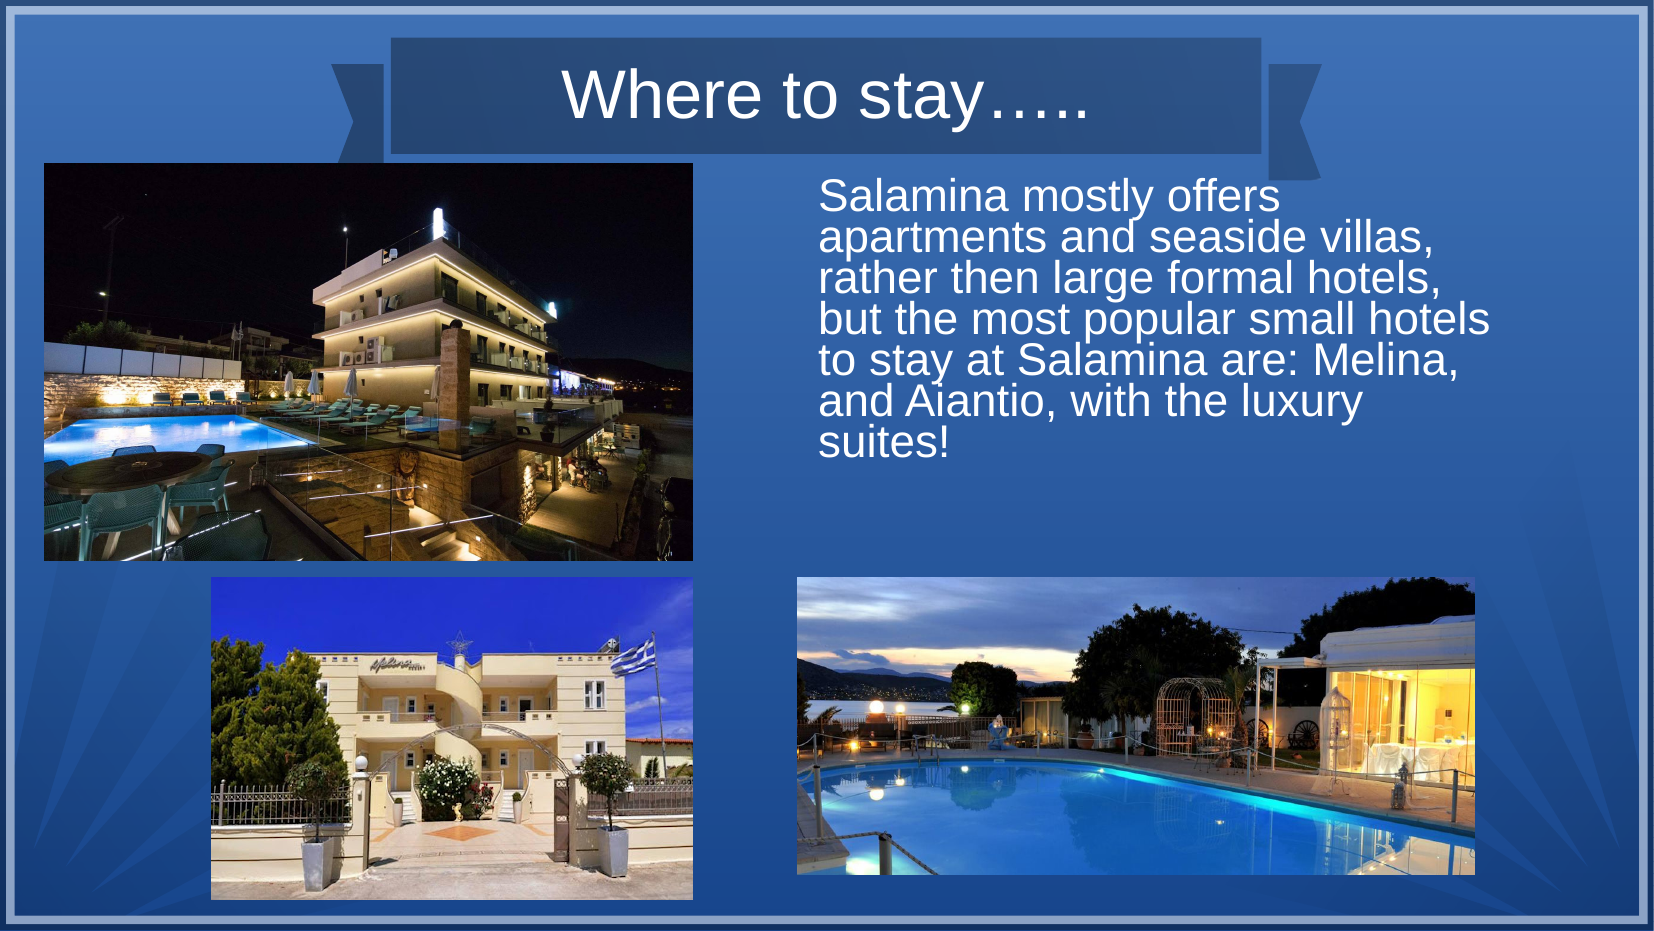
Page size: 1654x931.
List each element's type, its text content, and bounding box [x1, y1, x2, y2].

list Salamina mostly offers apartments and seaside villas, rather then large formal hotels, but the most popular small hotels to stay at Salamina are: Melina, and Aiantio, with the luxury suites! [818, 178, 1499, 521]
picture [211, 577, 693, 900]
title Where to stay….. [389, 35, 1264, 154]
picture [797, 577, 1475, 875]
picture [44, 163, 693, 561]
